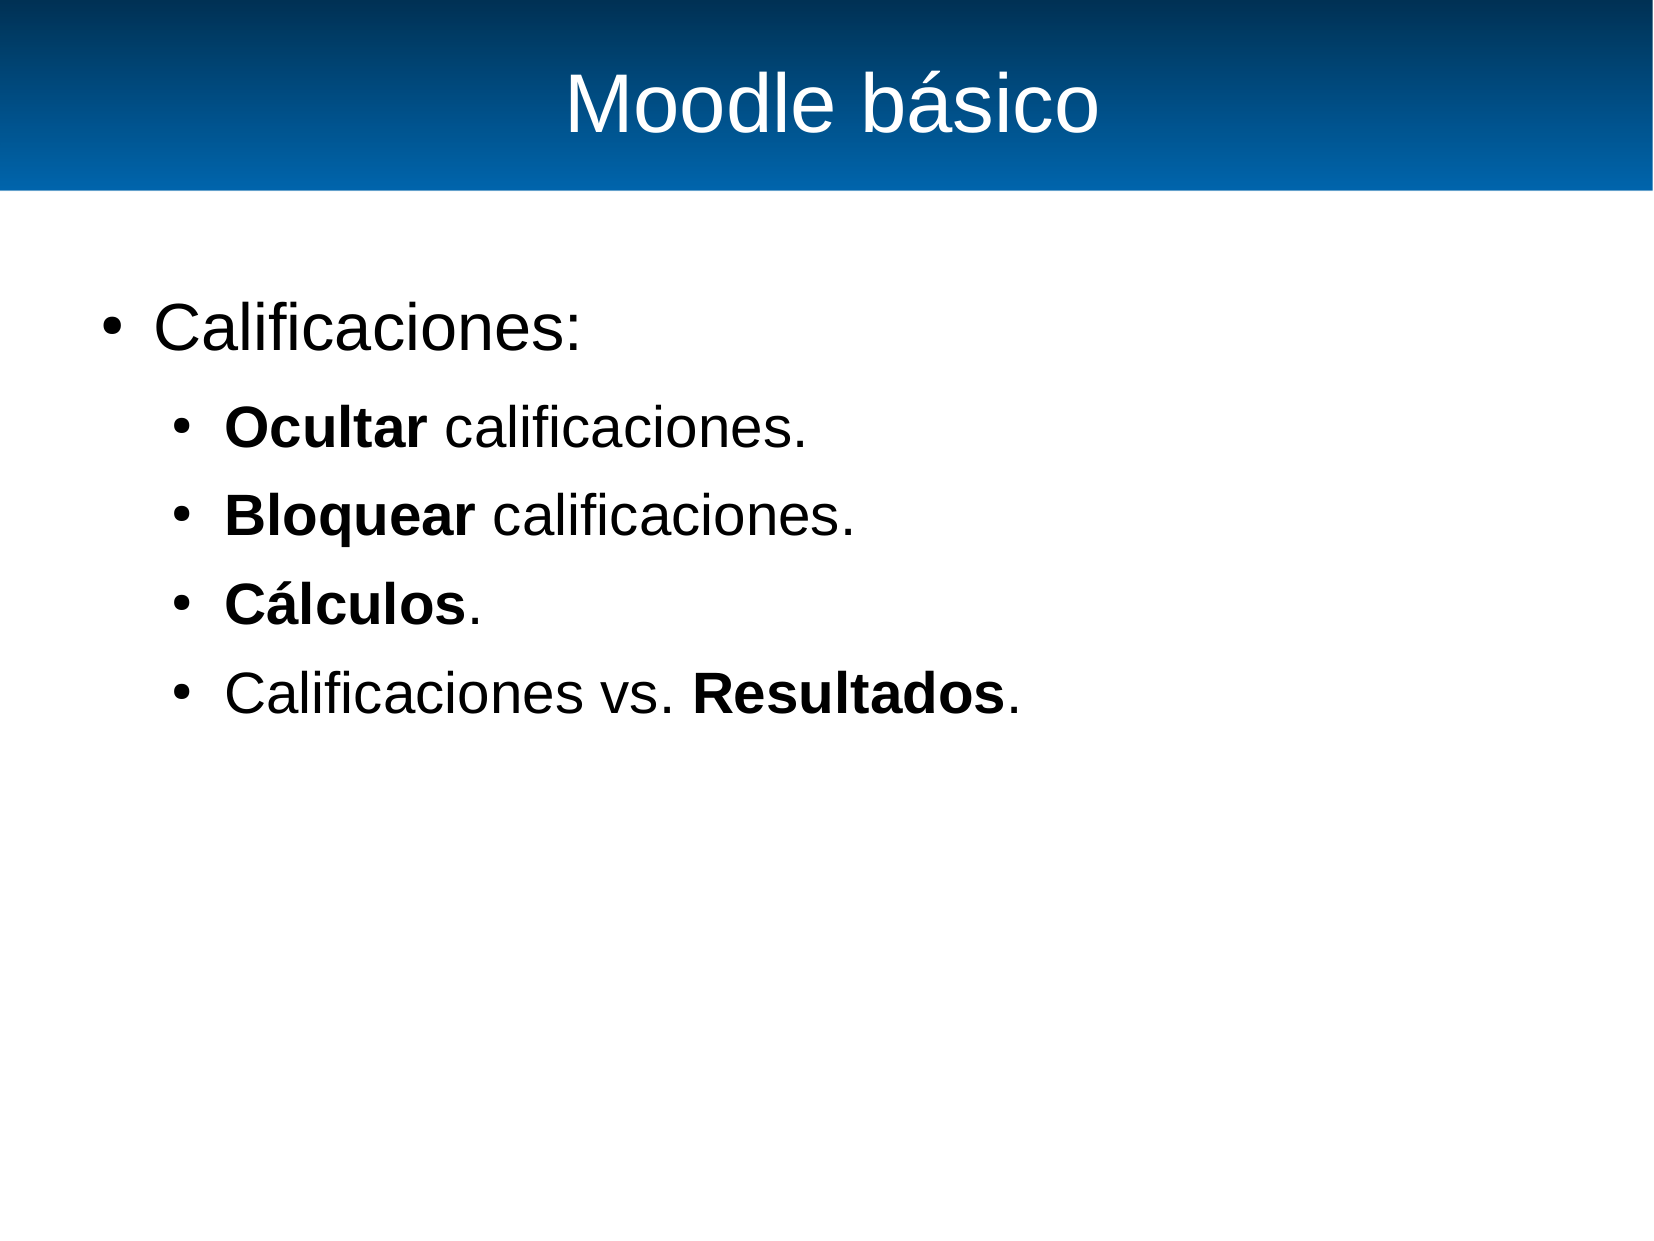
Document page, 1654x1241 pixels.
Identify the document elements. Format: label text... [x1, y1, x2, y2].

picture [0, 0, 1653, 1239]
title Moodle básico [88, 29, 1577, 178]
list Calificaciones: Ocultar calificaciones. Bloquear calificaciones. Cálculos. Calificaciones vs. Resultados. [82, 290, 1571, 1094]
